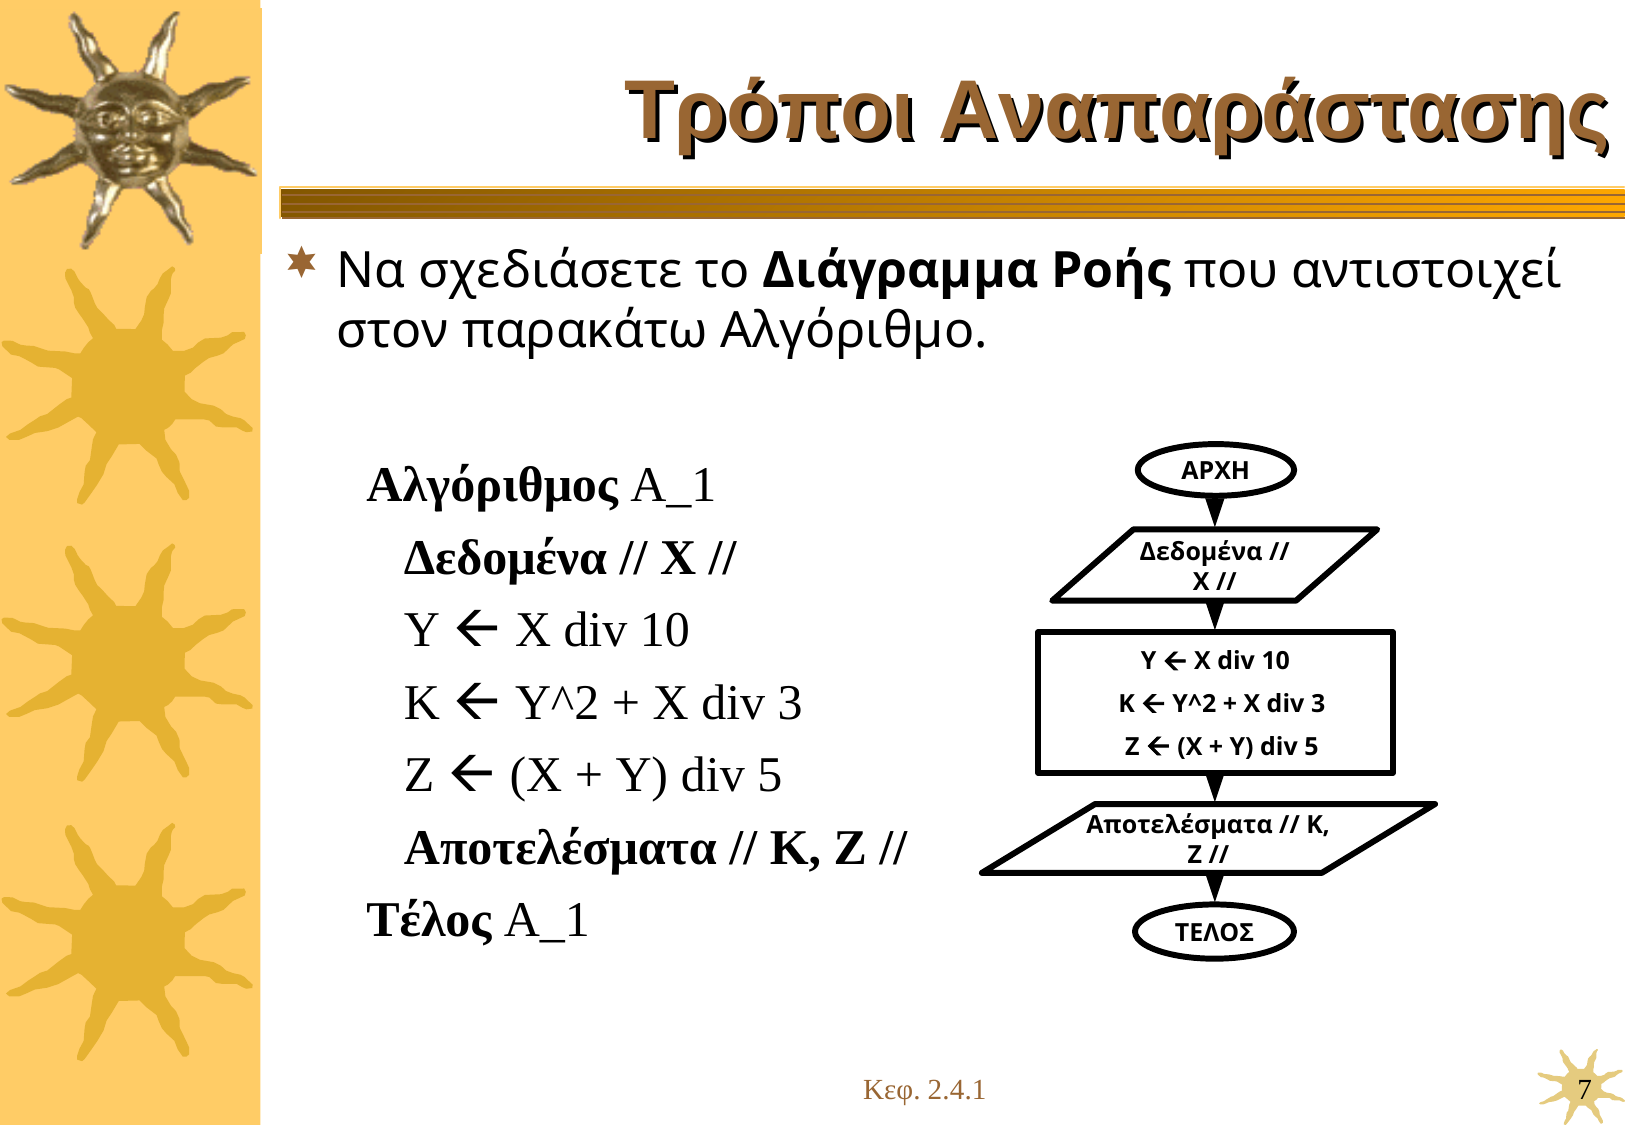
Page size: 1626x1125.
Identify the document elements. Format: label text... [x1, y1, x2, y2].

text_box ΑΡΧΗ [1137, 444, 1295, 496]
text_box Δεδομένα // Χ // [1052, 529, 1378, 601]
text_box Τρόποι Αναπαράστασης [0, 13, 1625, 164]
picture [1, 8, 262, 13]
text_box Να σχεδιάσετε το Διάγραμμα Ροής που αντιστοιχεί στον παρακάτω Αλγόριθμο. [265, 230, 1626, 366]
text_box Αλγόριθμος Α_1 Δεδομένα // Χ // Υ  Χ div 10 Κ  Y^2 + Χ div 3 Ζ  (Χ + Υ) div 5 Αποτελέσματα // Κ, Ζ // Τέλος Α_1 [351, 444, 1075, 1070]
text_box ΤΕΛΟΣ [1134, 904, 1295, 959]
text_box Αποτελέσματα // Κ, Ζ // [981, 804, 1436, 873]
picture [1, 164, 262, 254]
text_box Υ  Χ div 10 Κ  Y^2 + Χ div 3 Ζ  (Χ + Υ) div 5 [1038, 632, 1393, 773]
